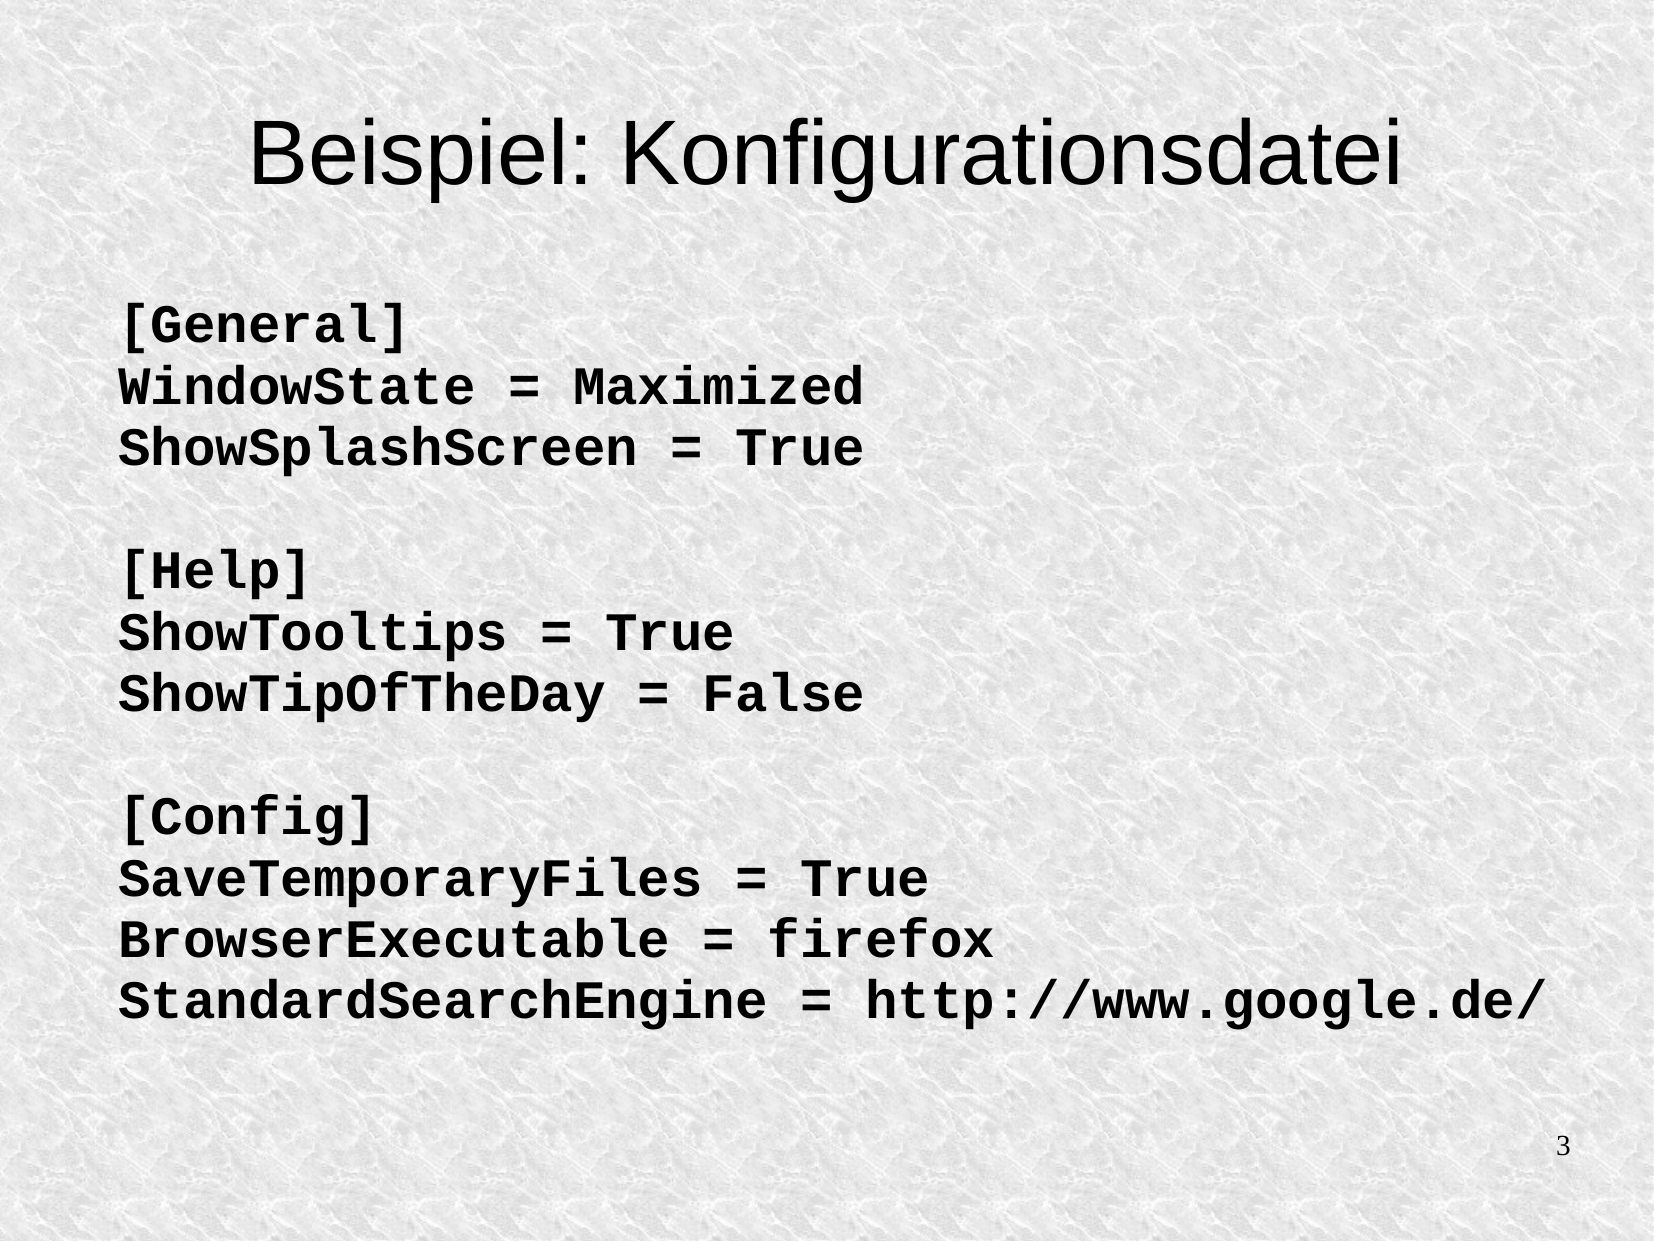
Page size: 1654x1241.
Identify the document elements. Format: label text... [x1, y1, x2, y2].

title Beispiel: Konfigurationsdatei [82, 49, 1571, 257]
subtitle [General] WindowState = Maximized ShowSplashScreen = True [Help] ShowTooltips = True ShowTipOfTheDay = False [Config] SaveTemporaryFiles = True BrowserExecutable = firefox StandardSearchEngine = http://www.google.de/ [82, 297, 1571, 1102]
picture [0, 0, 1654, 1241]
